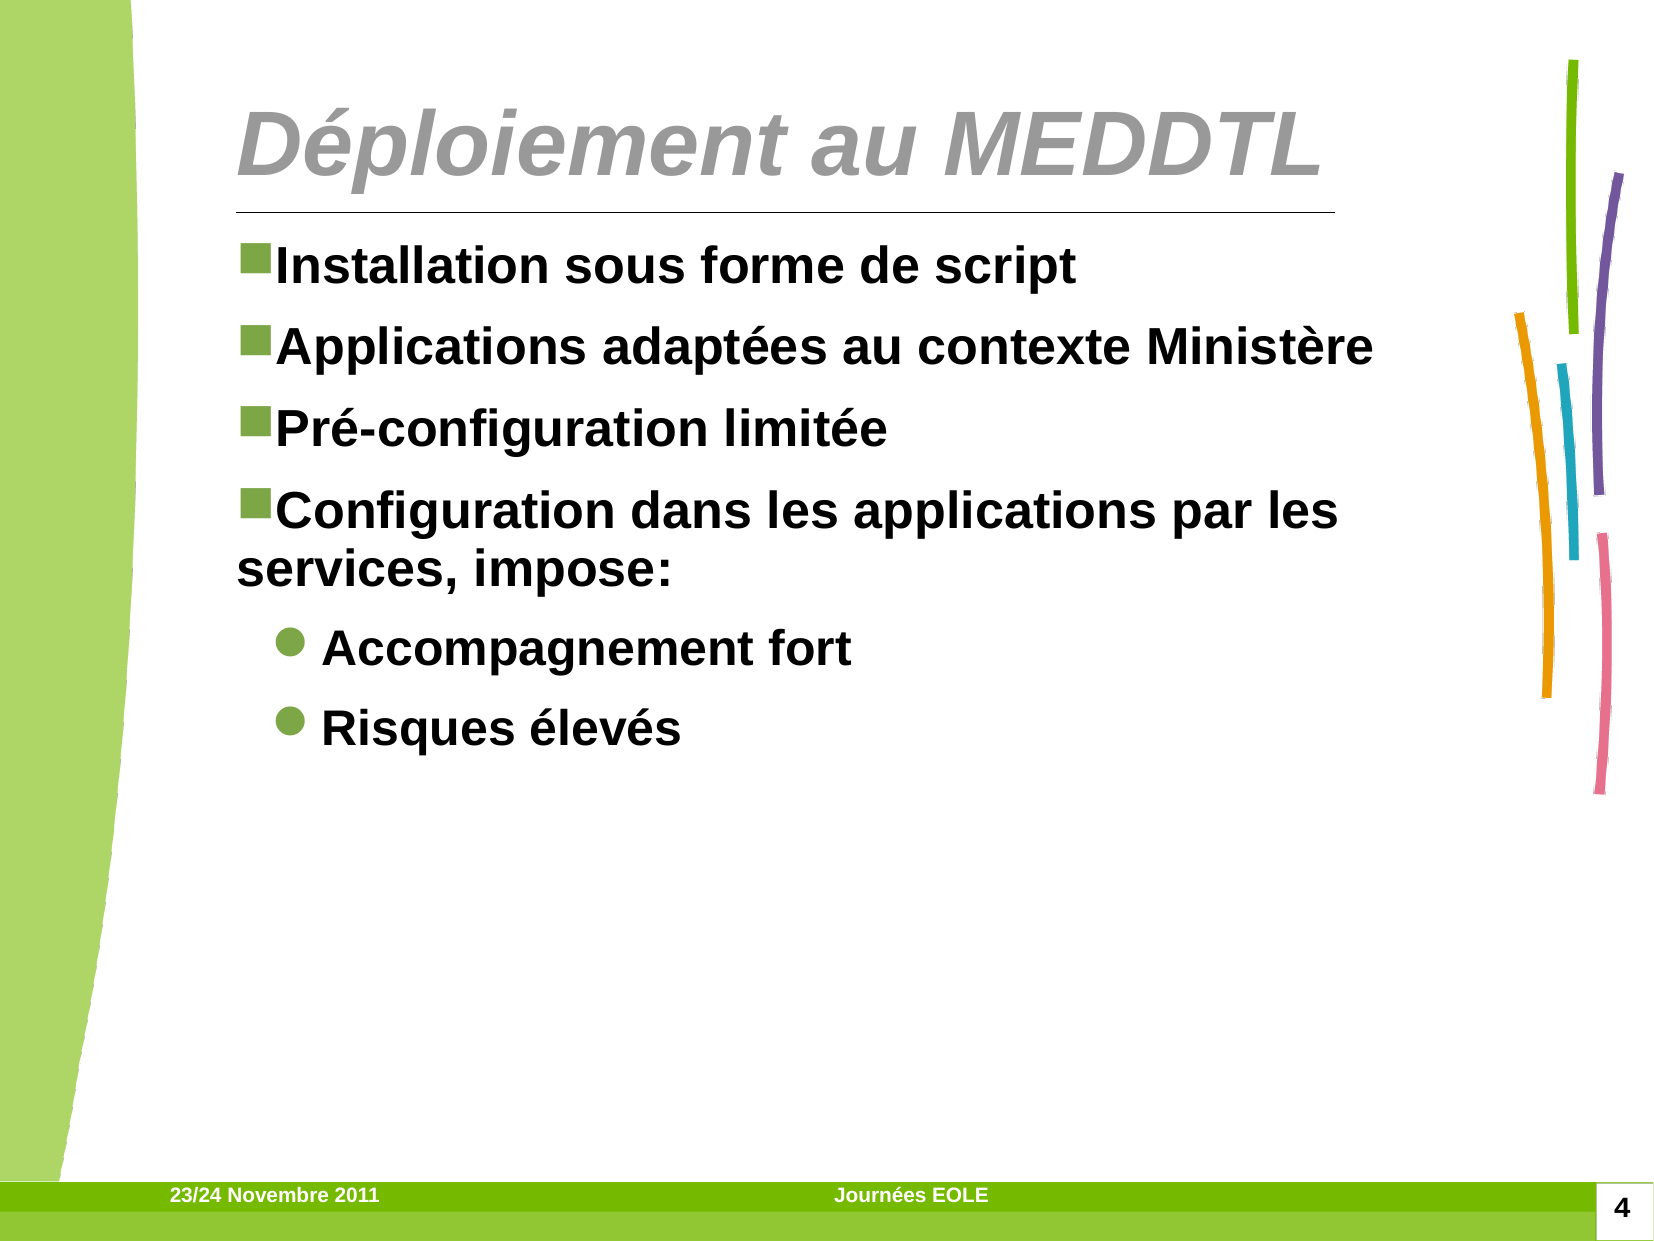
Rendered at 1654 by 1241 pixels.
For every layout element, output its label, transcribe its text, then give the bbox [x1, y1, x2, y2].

list Installation sous forme de script Applications adaptées au contexte Ministère Pré-configuration limitée Configuration dans les applications par les services, impose: Accompagnement fort Risques élevés [236, 236, 1506, 1108]
picture [0, 0, 1654, 1241]
title Déploiement au MEDDTL [236, 77, 1536, 210]
